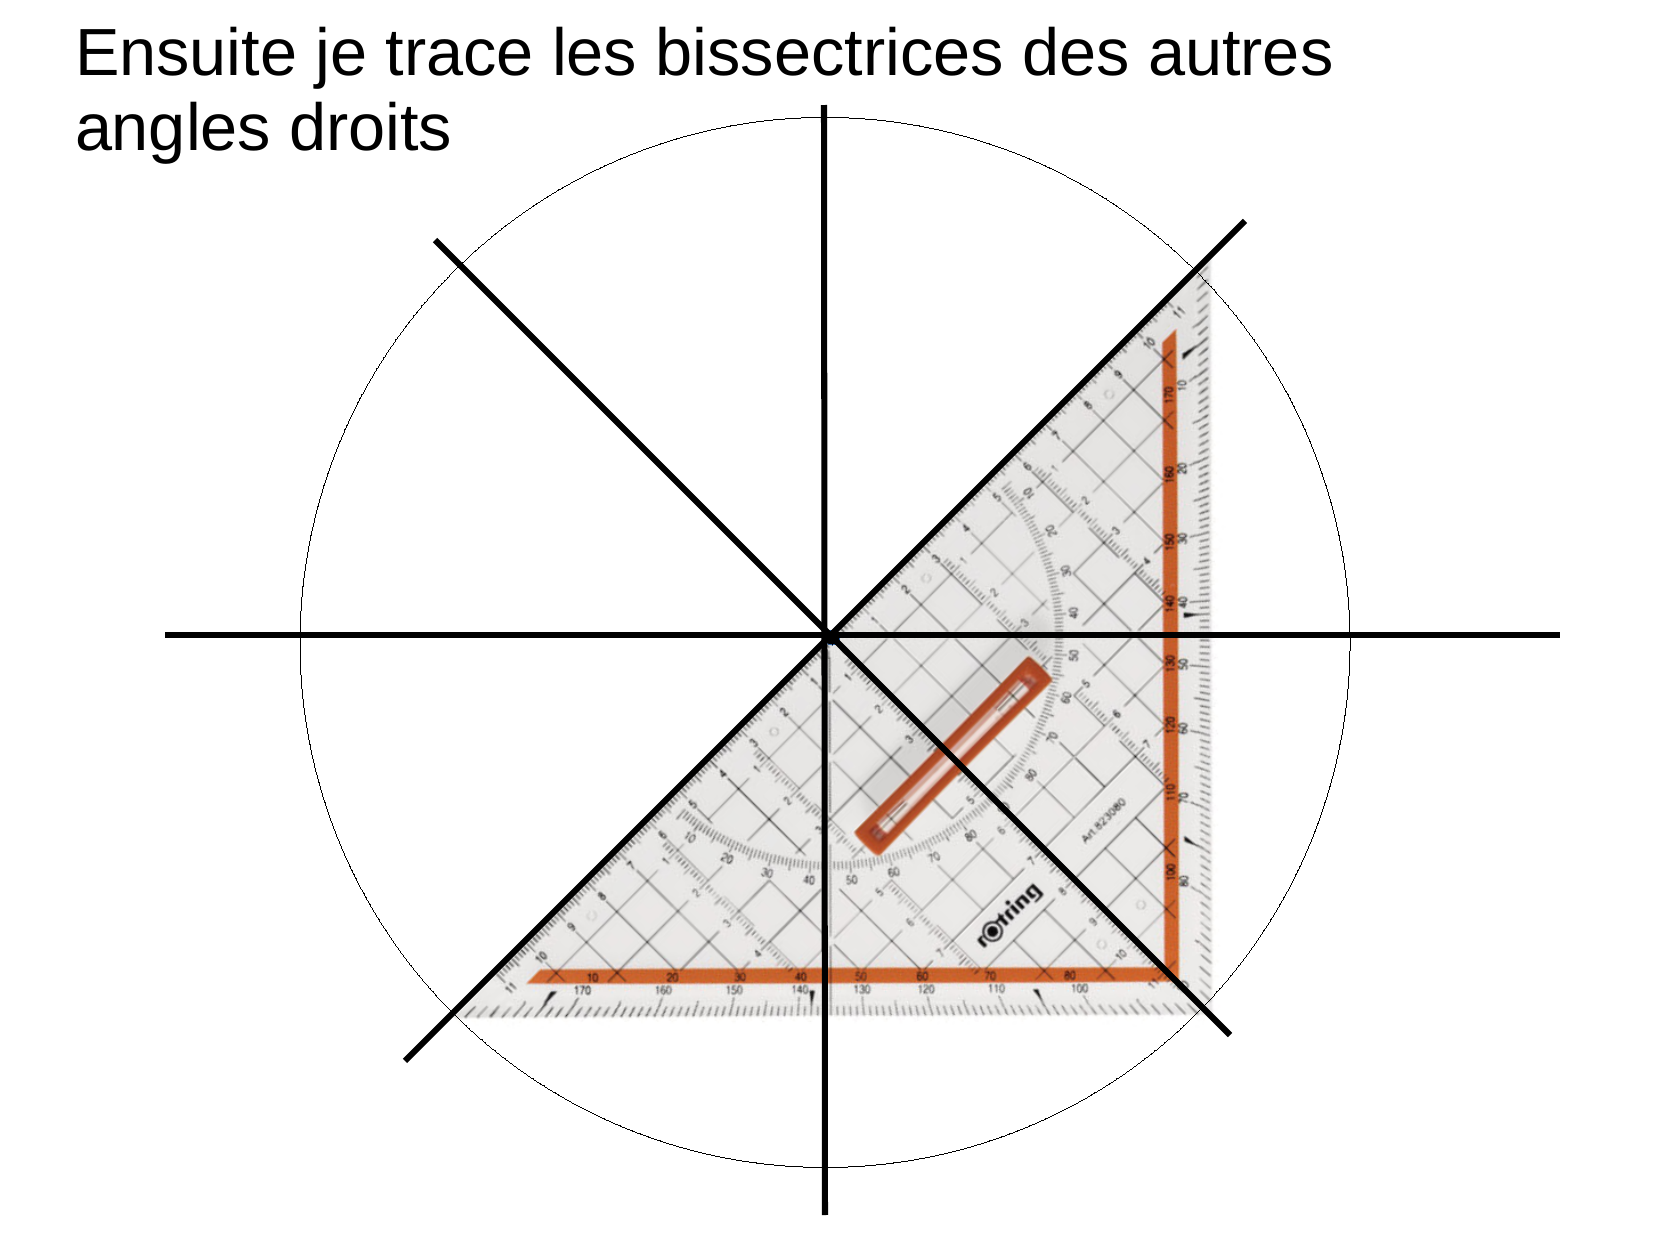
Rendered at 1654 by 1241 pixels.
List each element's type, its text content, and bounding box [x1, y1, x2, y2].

picture [840, 258, 1591, 1013]
picture [453, 645, 1208, 1241]
title Ensuite je trace les bissectrices des autres angles droits [75, 15, 1546, 165]
